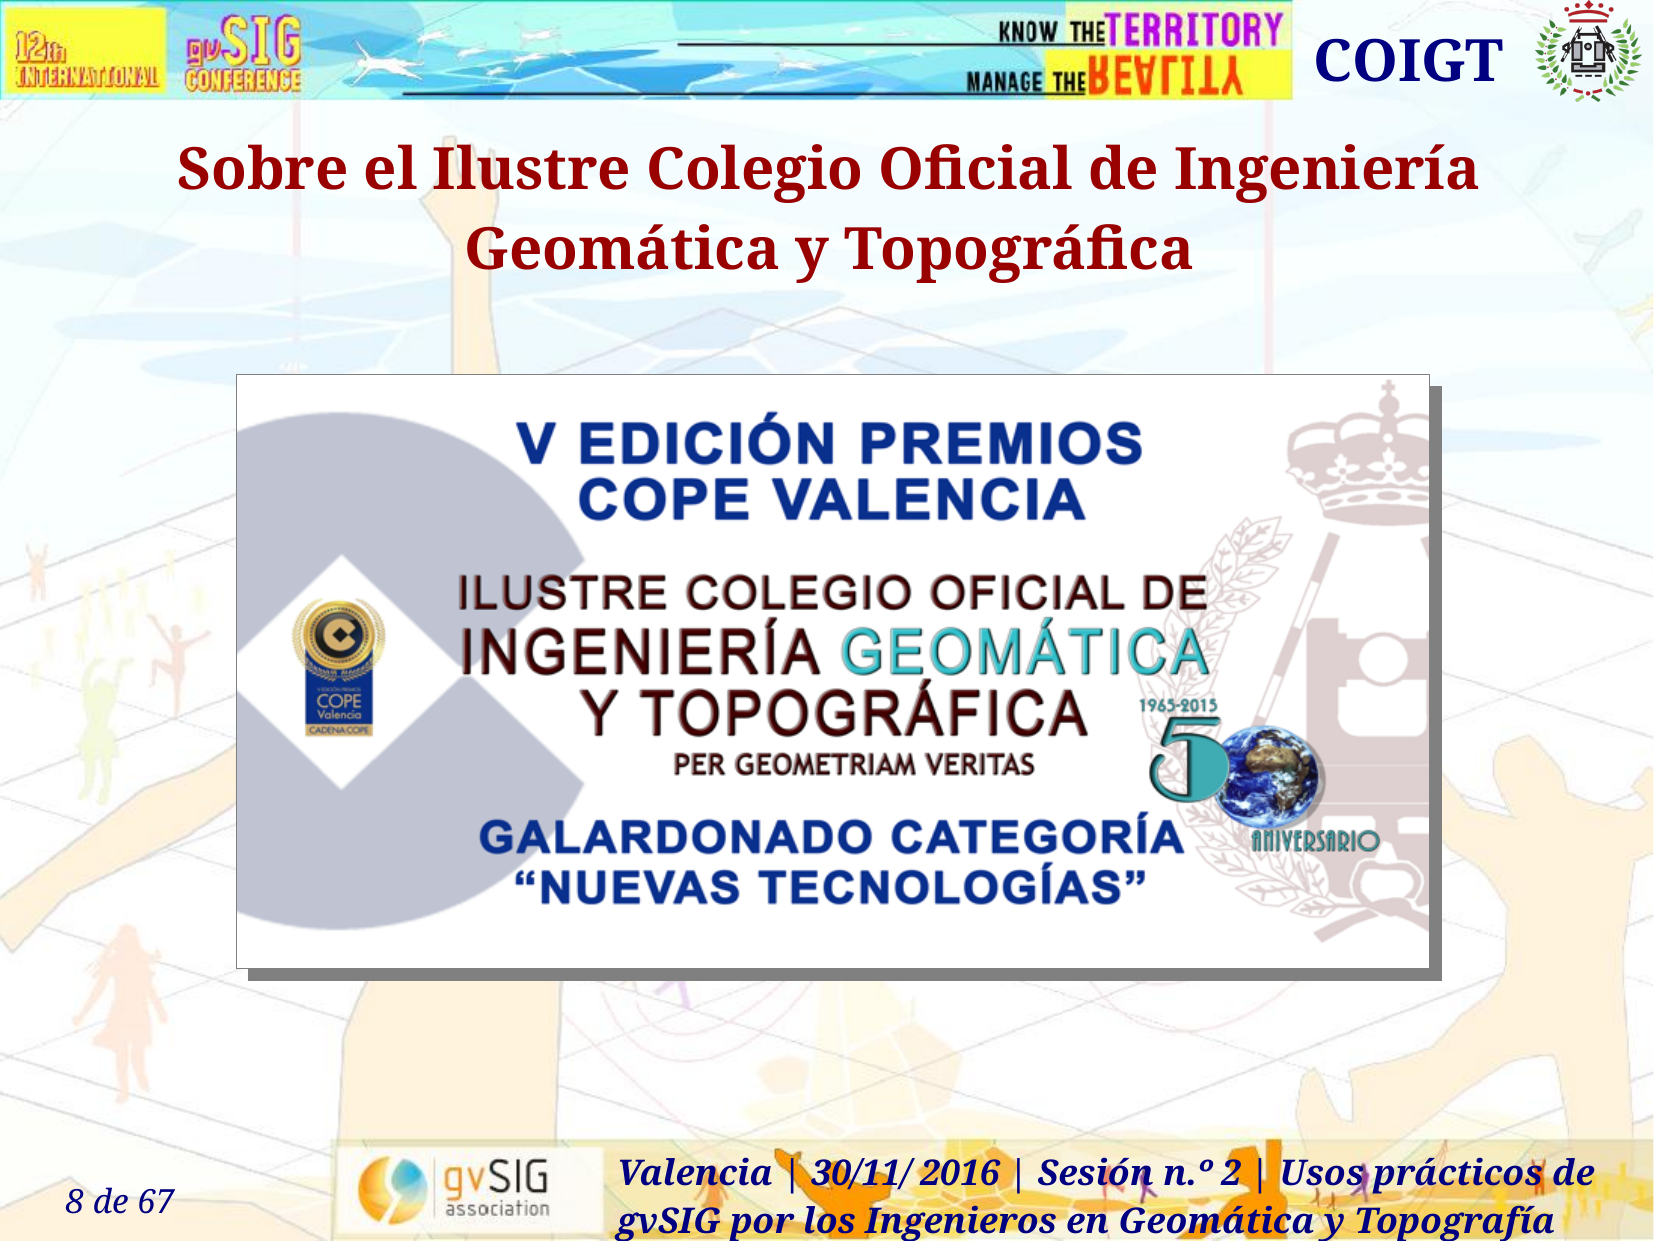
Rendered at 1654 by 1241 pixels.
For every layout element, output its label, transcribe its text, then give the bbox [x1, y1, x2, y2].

text_box COIGT [1299, 12, 1654, 148]
text_box Valencia | 30/11/ 2016 | Sesión n.º 2 | Usos prácticos de gvSIG por los Ingenieros en Geomática y Topografía [602, 1140, 1654, 1241]
picture [0, 0, 1654, 1241]
text_box <número> de 67 [50, 1170, 383, 1241]
picture [996, 270, 1013, 279]
text_box Sobre el Ilustre Colegio Oficial de Ingeniería Geomática y Topográfica [28, 120, 1630, 268]
